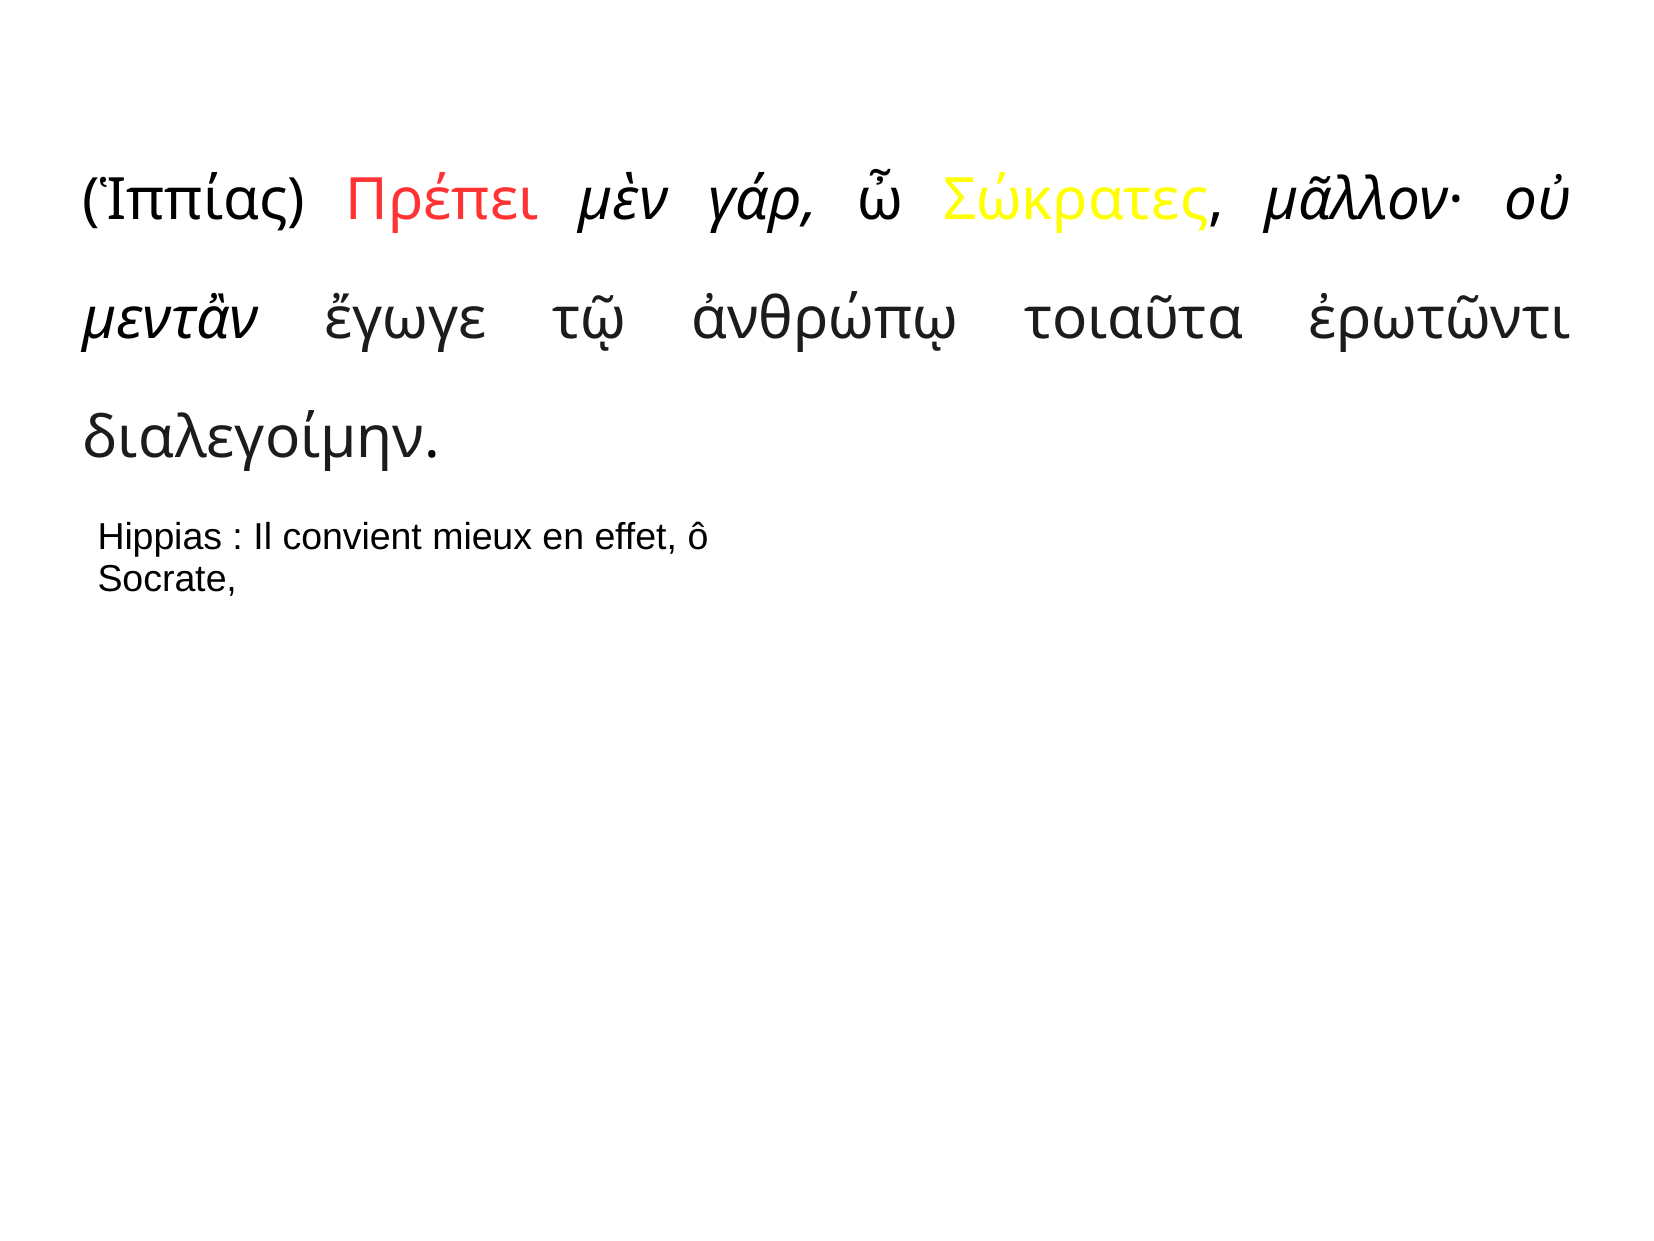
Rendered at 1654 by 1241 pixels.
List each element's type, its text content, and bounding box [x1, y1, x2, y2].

text_box Hippias : Il convient mieux en effet, ô Socrate, [82, 507, 839, 607]
list (Ἱππίας) Πρέπει μὲν γάρ, ὦ Σώκρατες, μᾶλλον· οὐ μεντἂν ἔγωγε τῷ ἀνθρώπῳ τοιαῦτα ἐρωτῶντι διαλεγοίμην. [82, 118, 1571, 1109]
